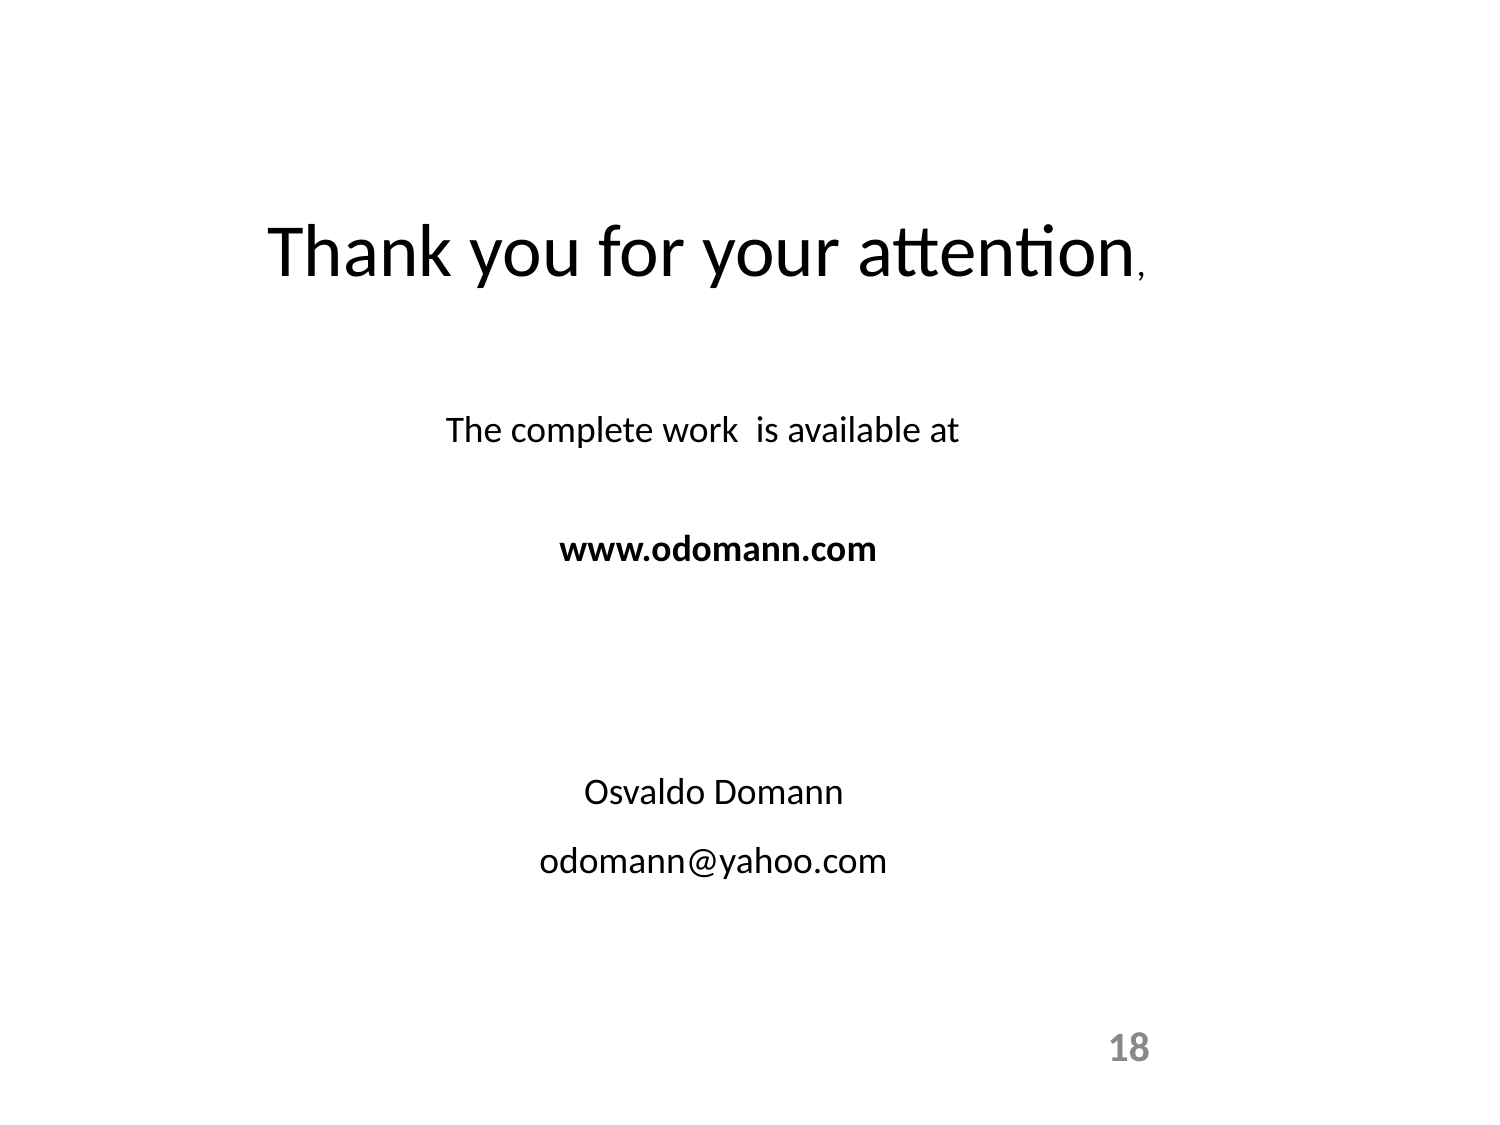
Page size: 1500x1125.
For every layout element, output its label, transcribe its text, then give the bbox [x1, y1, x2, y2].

text_box Thank you for your attention, [252, 193, 1180, 300]
text_box www.odomann.com [544, 516, 895, 578]
text_box odomann@yahoo.com [524, 829, 907, 890]
text_box [1092, 1012, 1443, 1073]
text_box The complete work is available at [430, 397, 990, 458]
text_box Osvaldo Domann [569, 759, 863, 820]
